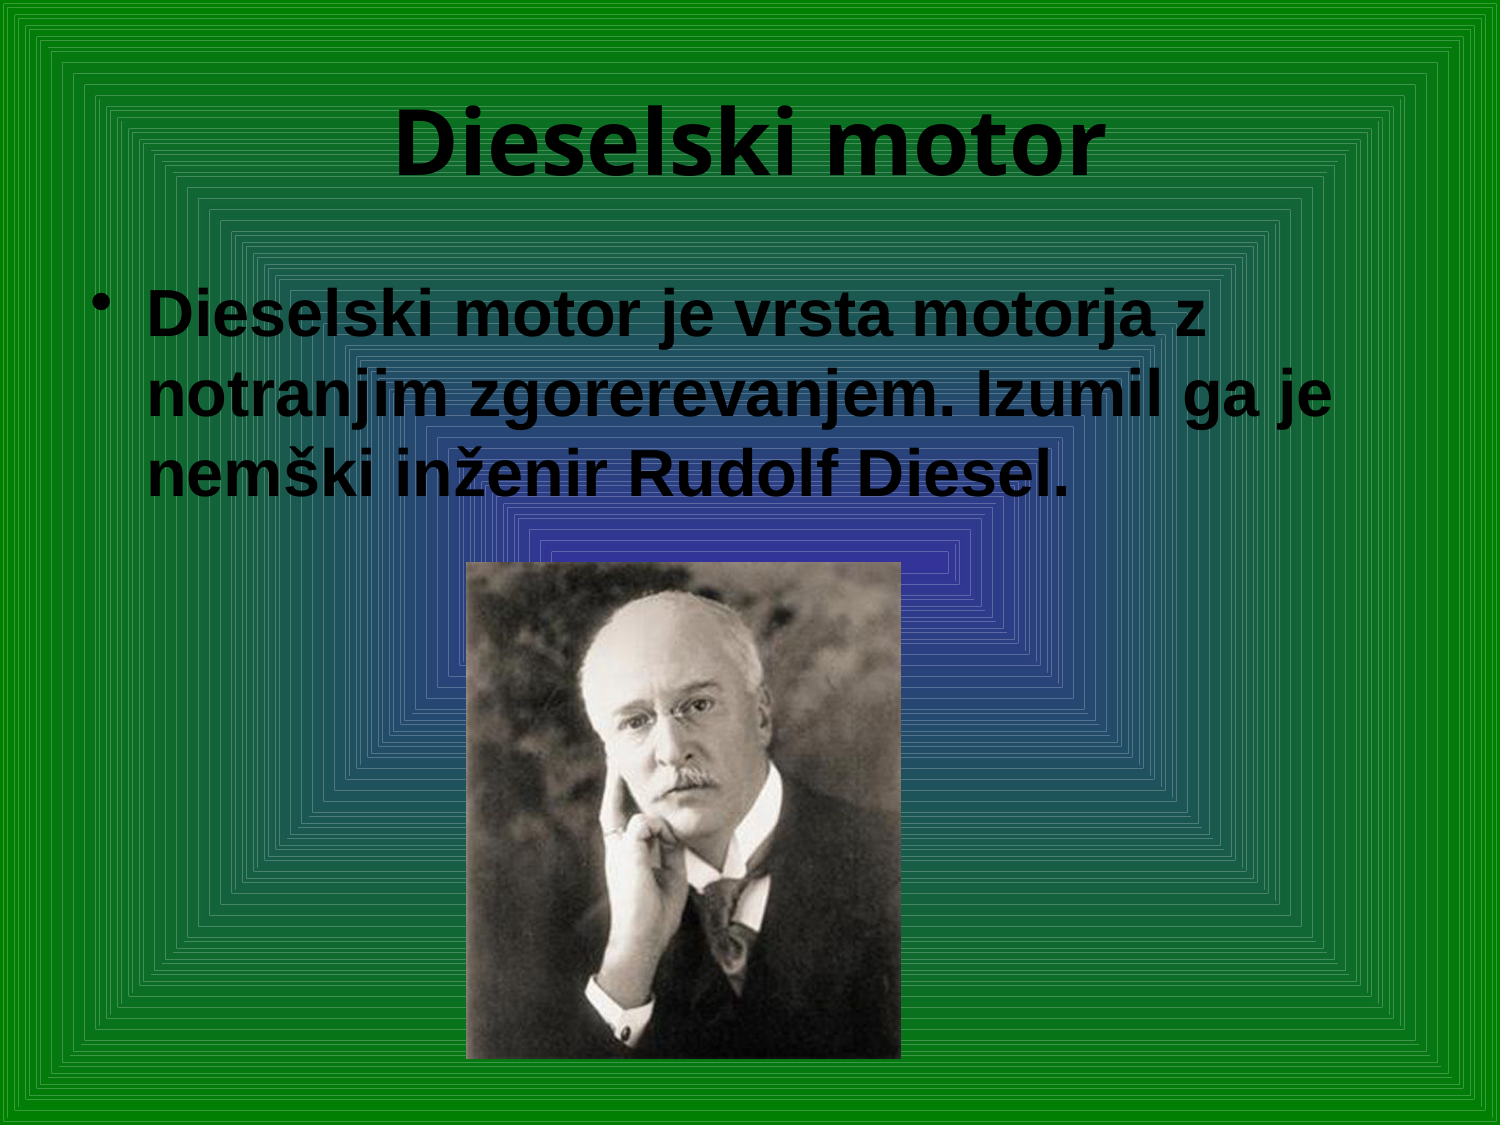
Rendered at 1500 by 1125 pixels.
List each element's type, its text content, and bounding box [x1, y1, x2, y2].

picture [466, 562, 901, 1060]
title Dieselski motor [75, 45, 1425, 233]
list Dieselski motor je vrsta motorja z notranjim zgorerevanjem. Izumil ga je nemški inženir Rudolf Diesel. [75, 262, 1425, 1005]
